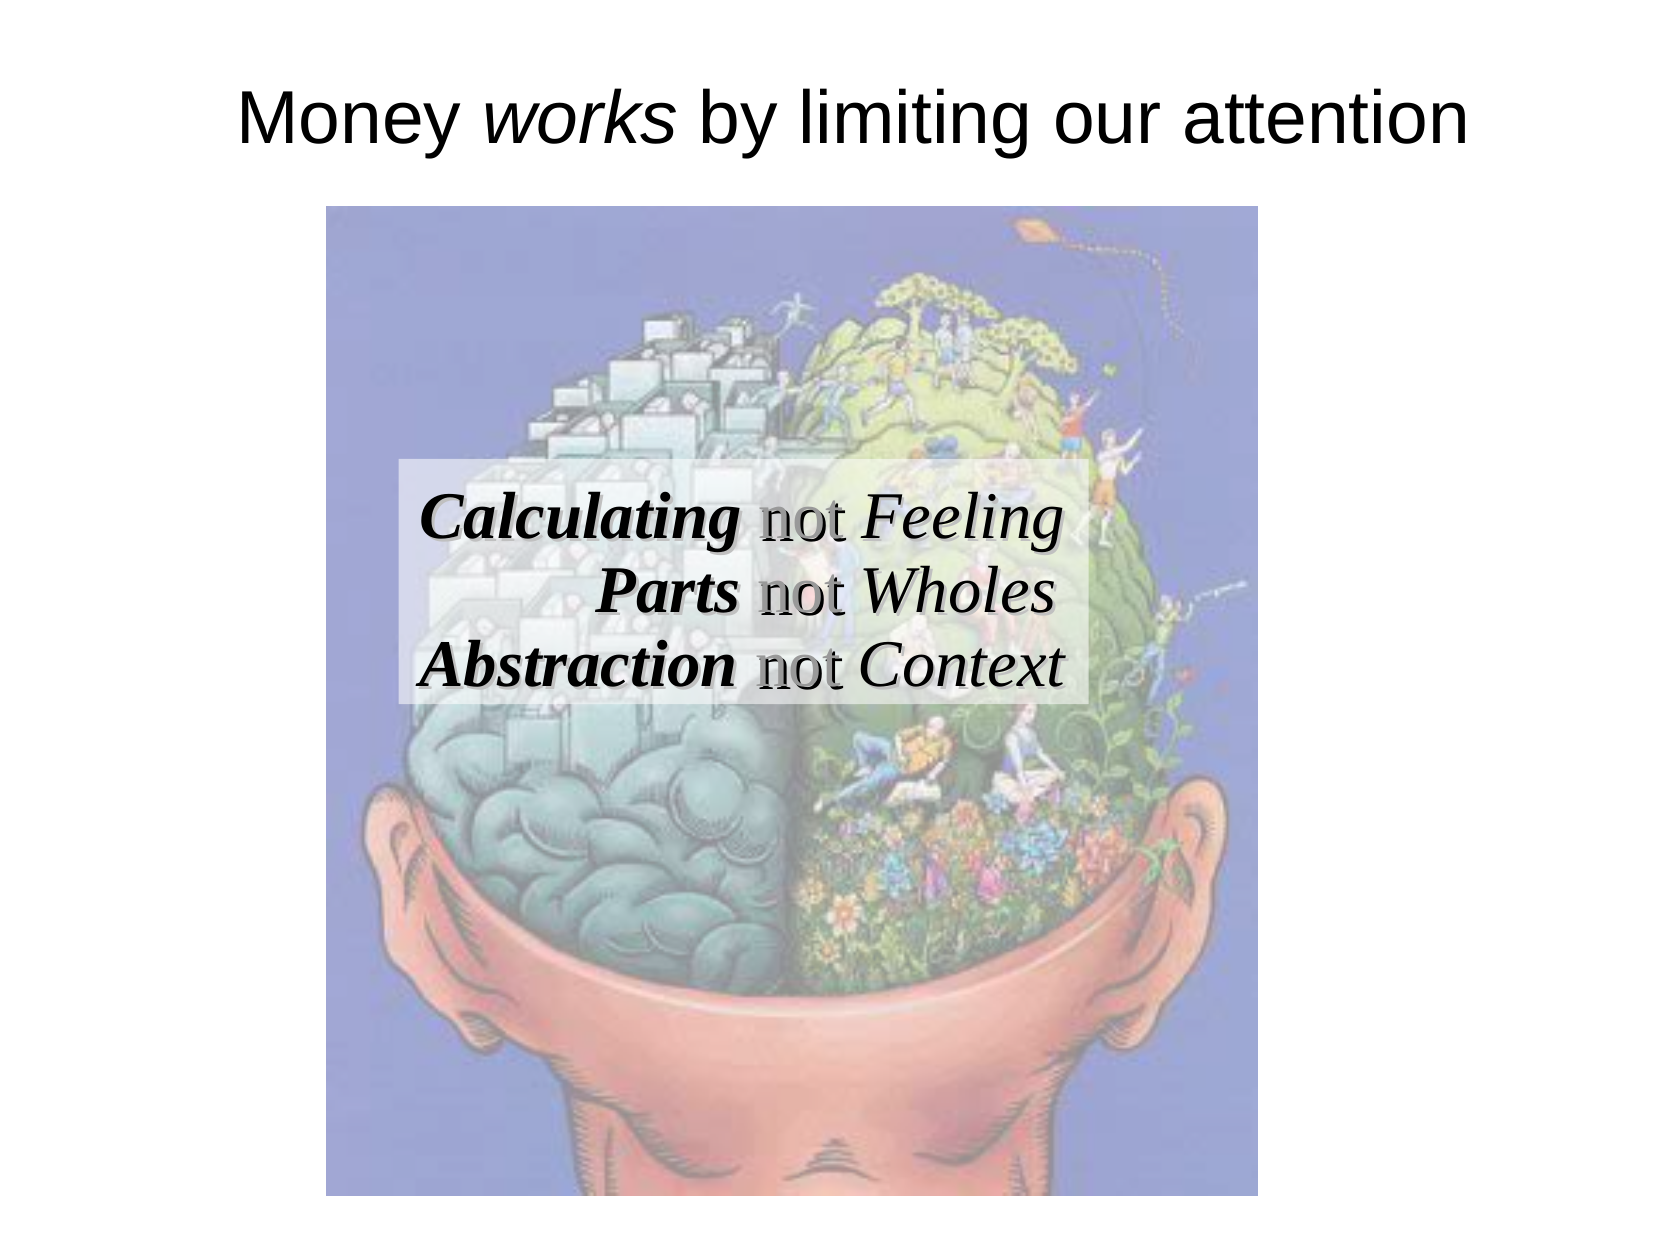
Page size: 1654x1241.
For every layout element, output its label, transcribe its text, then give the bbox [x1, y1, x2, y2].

text_box Money works by limiting our attention [92, 17, 1614, 218]
text_box [0, 184, 1547, 1241]
text_box Calculating not Feeling Parts not Wholes Abstraction not Context [347, 424, 1121, 756]
